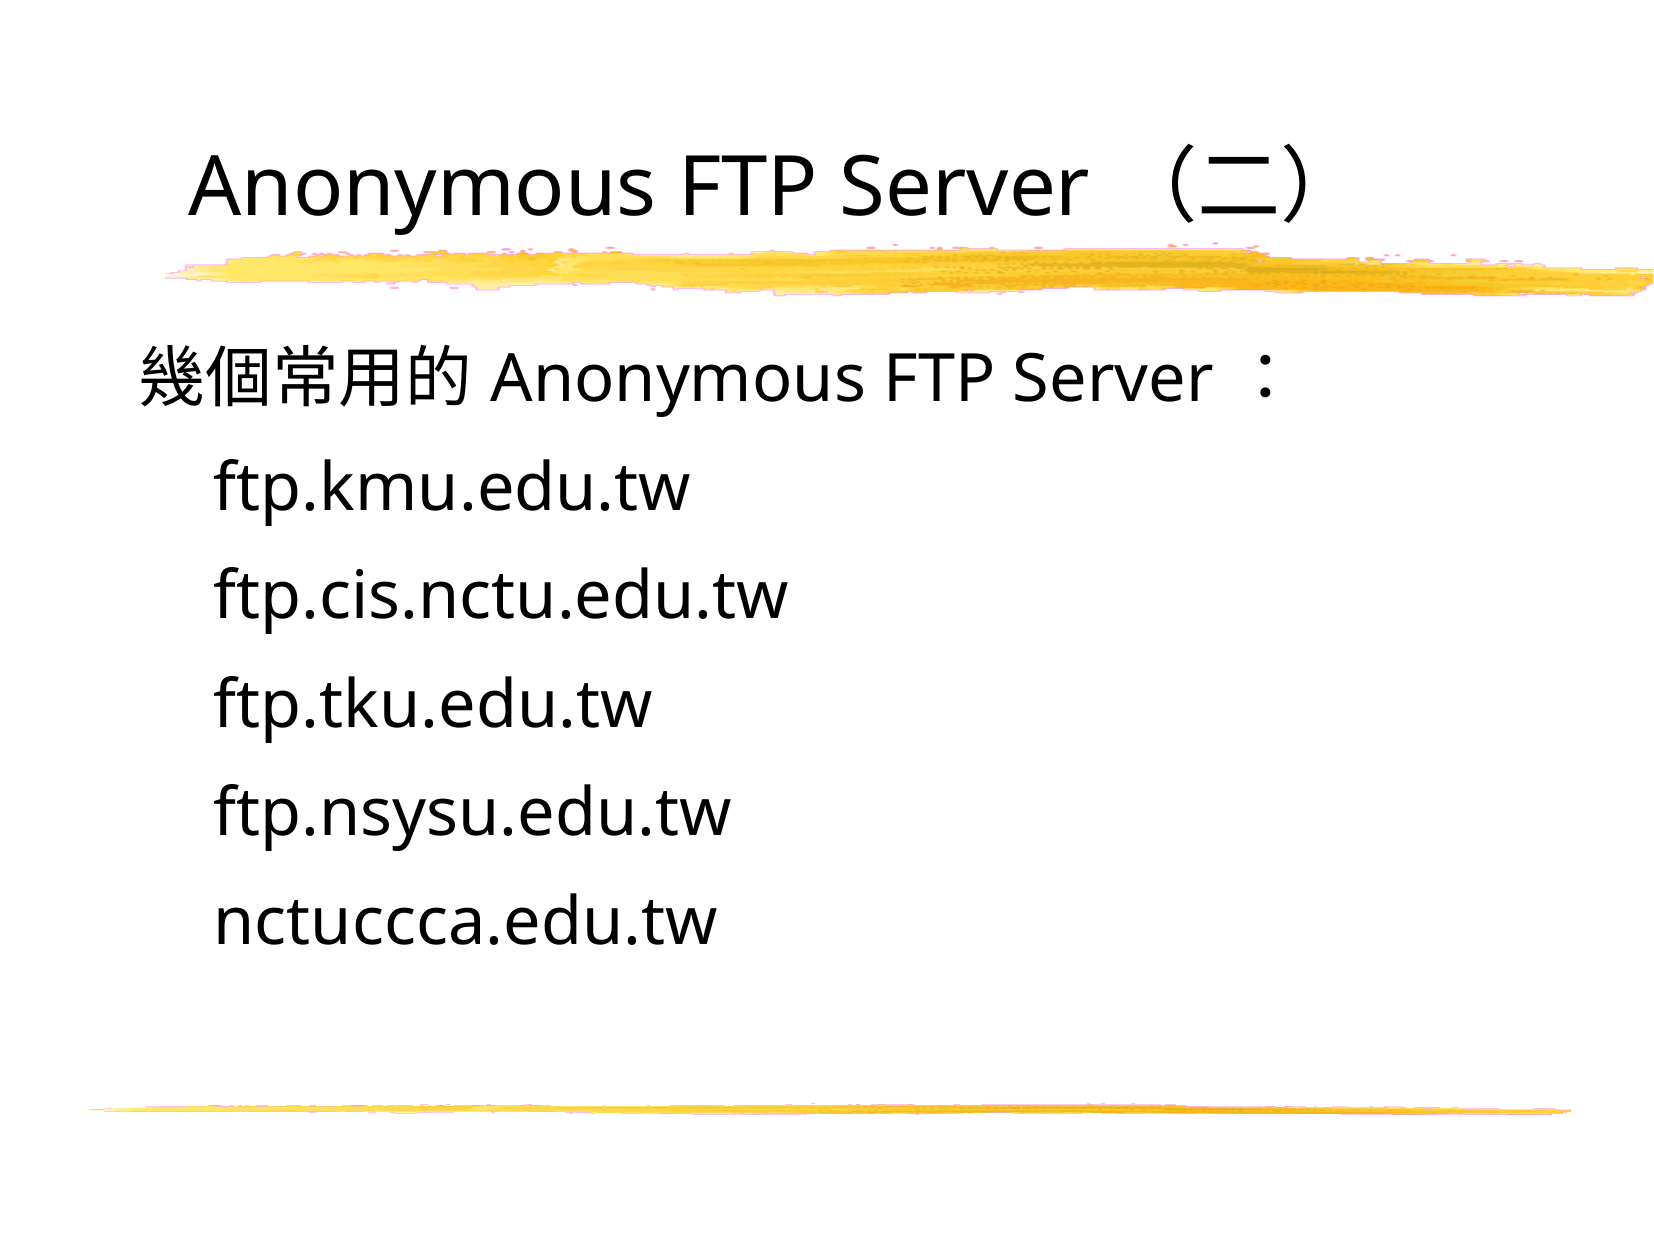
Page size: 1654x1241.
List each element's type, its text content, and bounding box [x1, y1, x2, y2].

list 幾個常用的Anonymous FTP Server： ftp.kmu.edu.tw ftp.cis.nctu.edu.tw ftp.tku.edu.tw ftp.nsysu.edu.tw nctuccca.edu.tw [124, 316, 1530, 1061]
picture [165, 237, 1654, 308]
title Anonymous FTP Server（二） [73, 41, 1479, 249]
picture [82, 1102, 1571, 1117]
